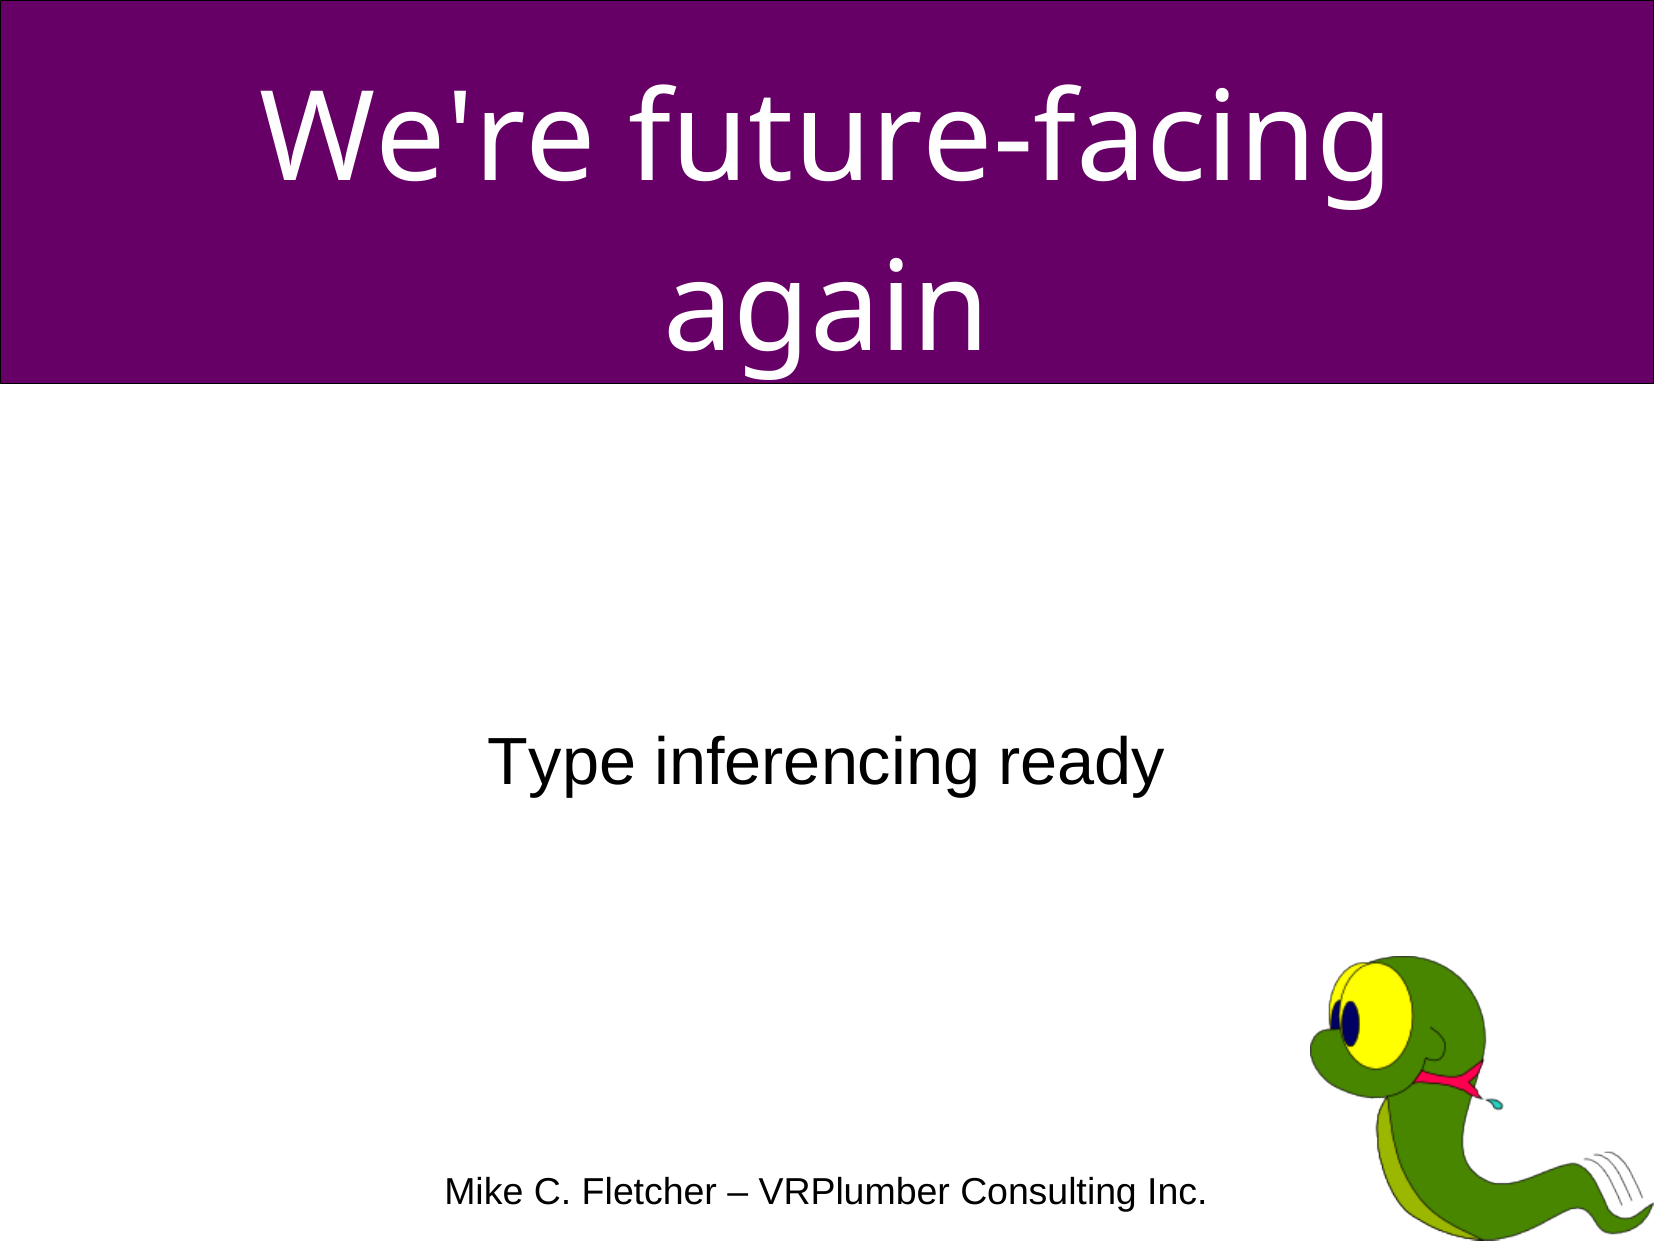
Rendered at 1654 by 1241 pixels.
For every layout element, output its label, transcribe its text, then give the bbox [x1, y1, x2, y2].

title We're future-facing again [82, 56, 1571, 377]
picture [1310, 956, 1654, 1241]
subtitle Type inferencing ready [82, 420, 1571, 1102]
